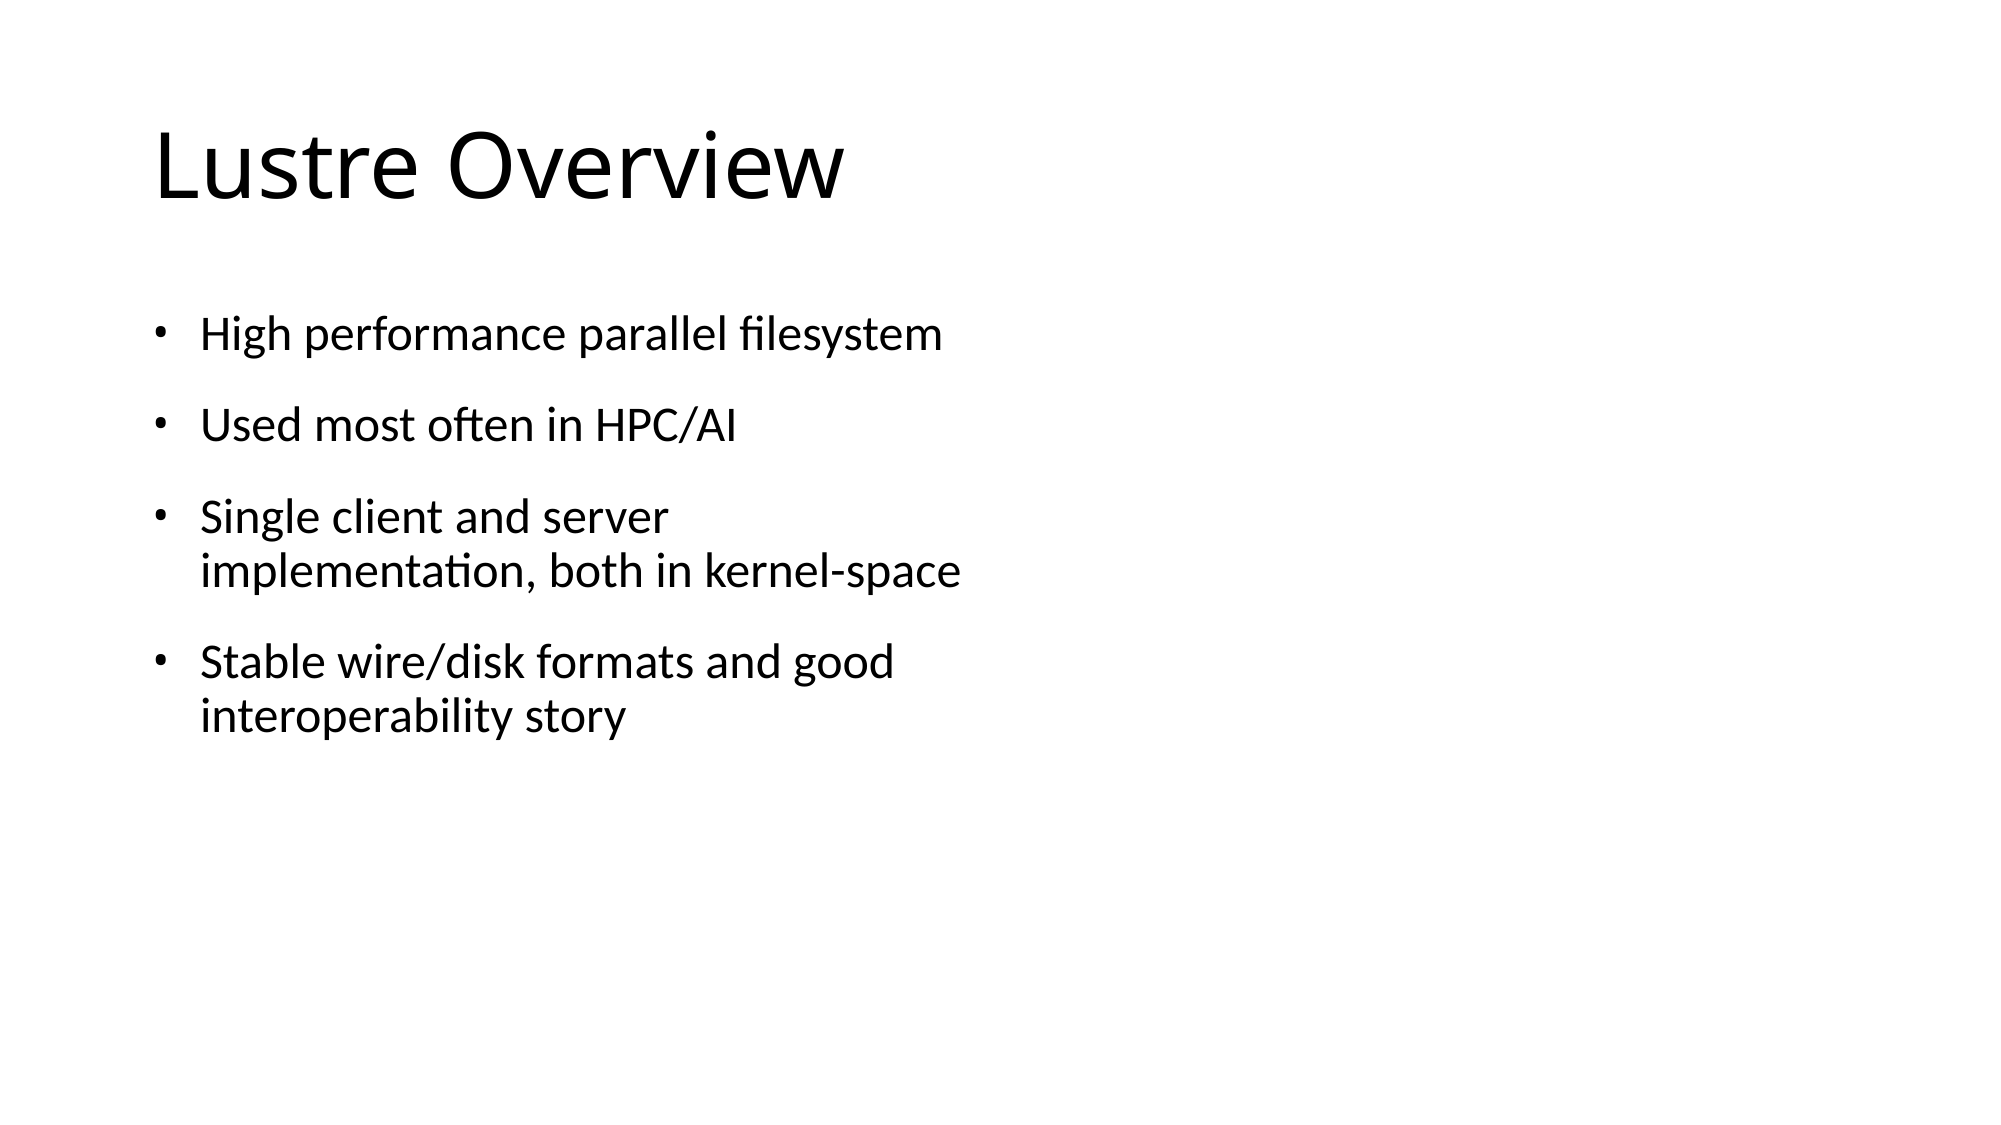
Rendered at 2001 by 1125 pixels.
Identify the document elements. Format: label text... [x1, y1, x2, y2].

list High performance parallel filesystem Used most often in HPC/AI Single client and server implementation, both in kernel-space Stable wire/disk formats and good interoperability story [137, 299, 988, 1014]
title Lustre Overview [137, 59, 1863, 278]
